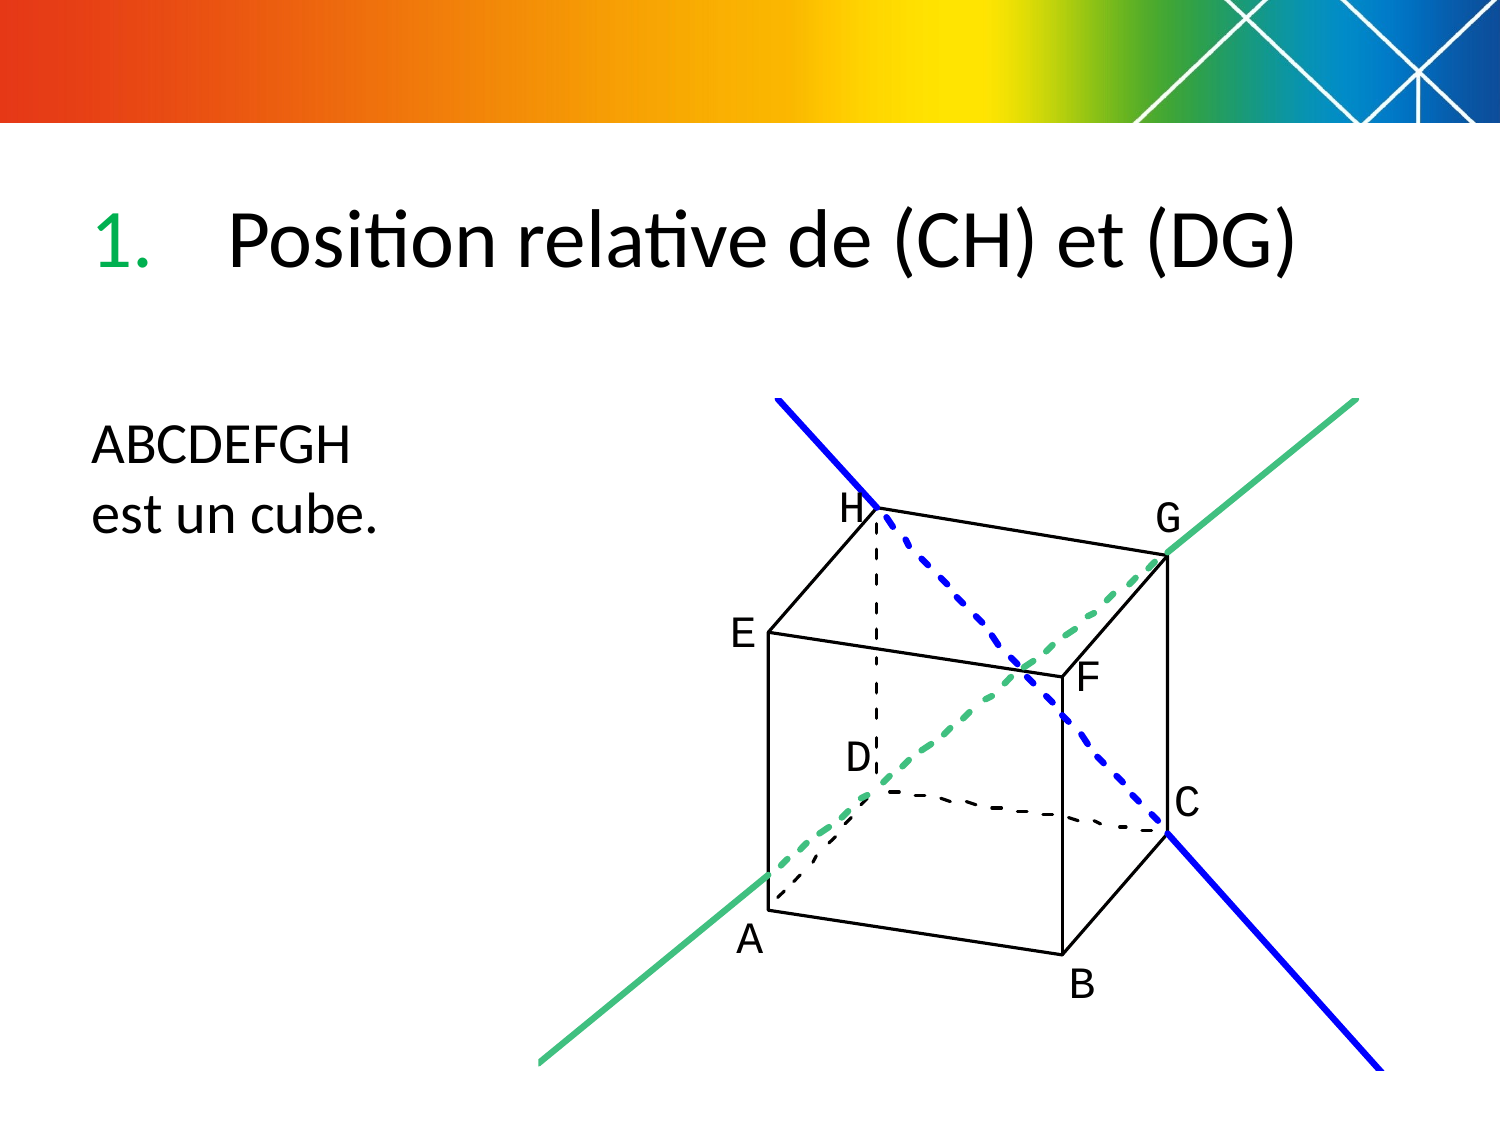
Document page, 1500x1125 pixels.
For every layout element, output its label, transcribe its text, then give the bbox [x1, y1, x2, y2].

title Position relative de (CH) et (DG) [75, 163, 1500, 305]
picture [538, 398, 1405, 1071]
text_box ABCDEFGH est un cube. [76, 397, 414, 553]
picture [0, 0, 1359, 123]
picture [1340, 0, 1500, 123]
